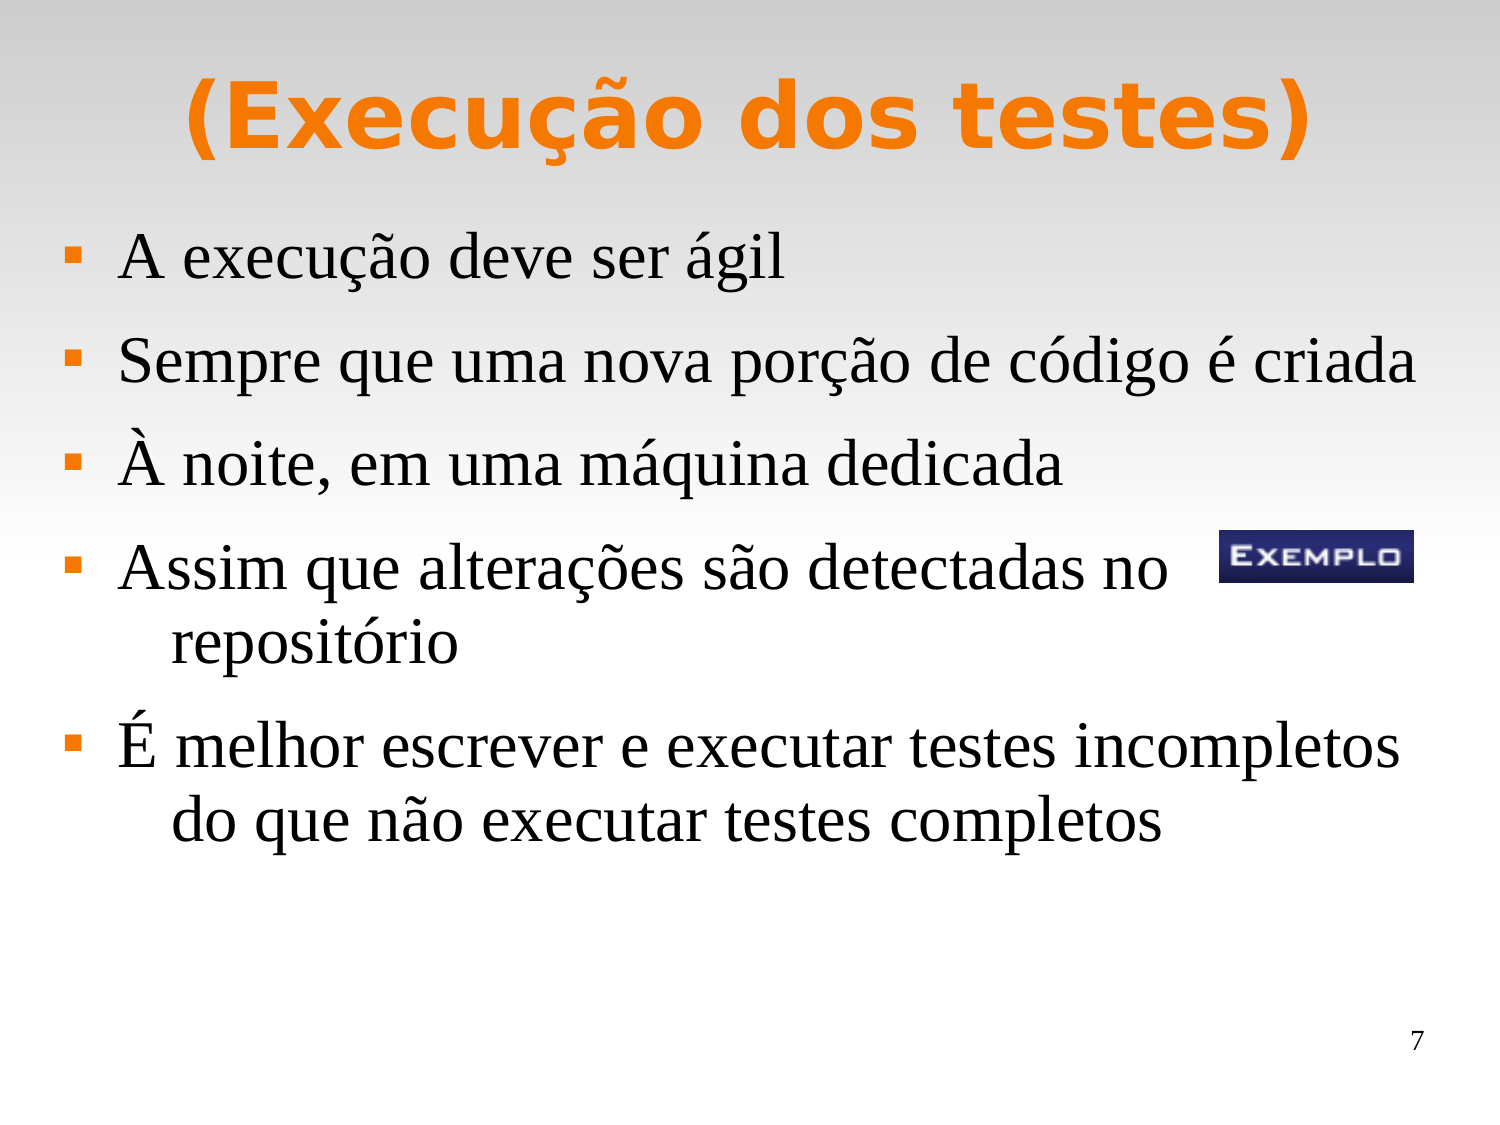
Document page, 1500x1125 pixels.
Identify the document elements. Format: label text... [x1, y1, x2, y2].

picture [1219, 530, 1414, 583]
title (Execução dos testes) [29, 38, 1469, 196]
list A execução deve ser ágil Sempre que uma nova porção de código é criada À noite, em uma máquina dedicada Assim que alterações são detectadas no repositório É melhor escrever e executar testes incompletos do que não executar testes completos [29, 219, 1469, 1086]
